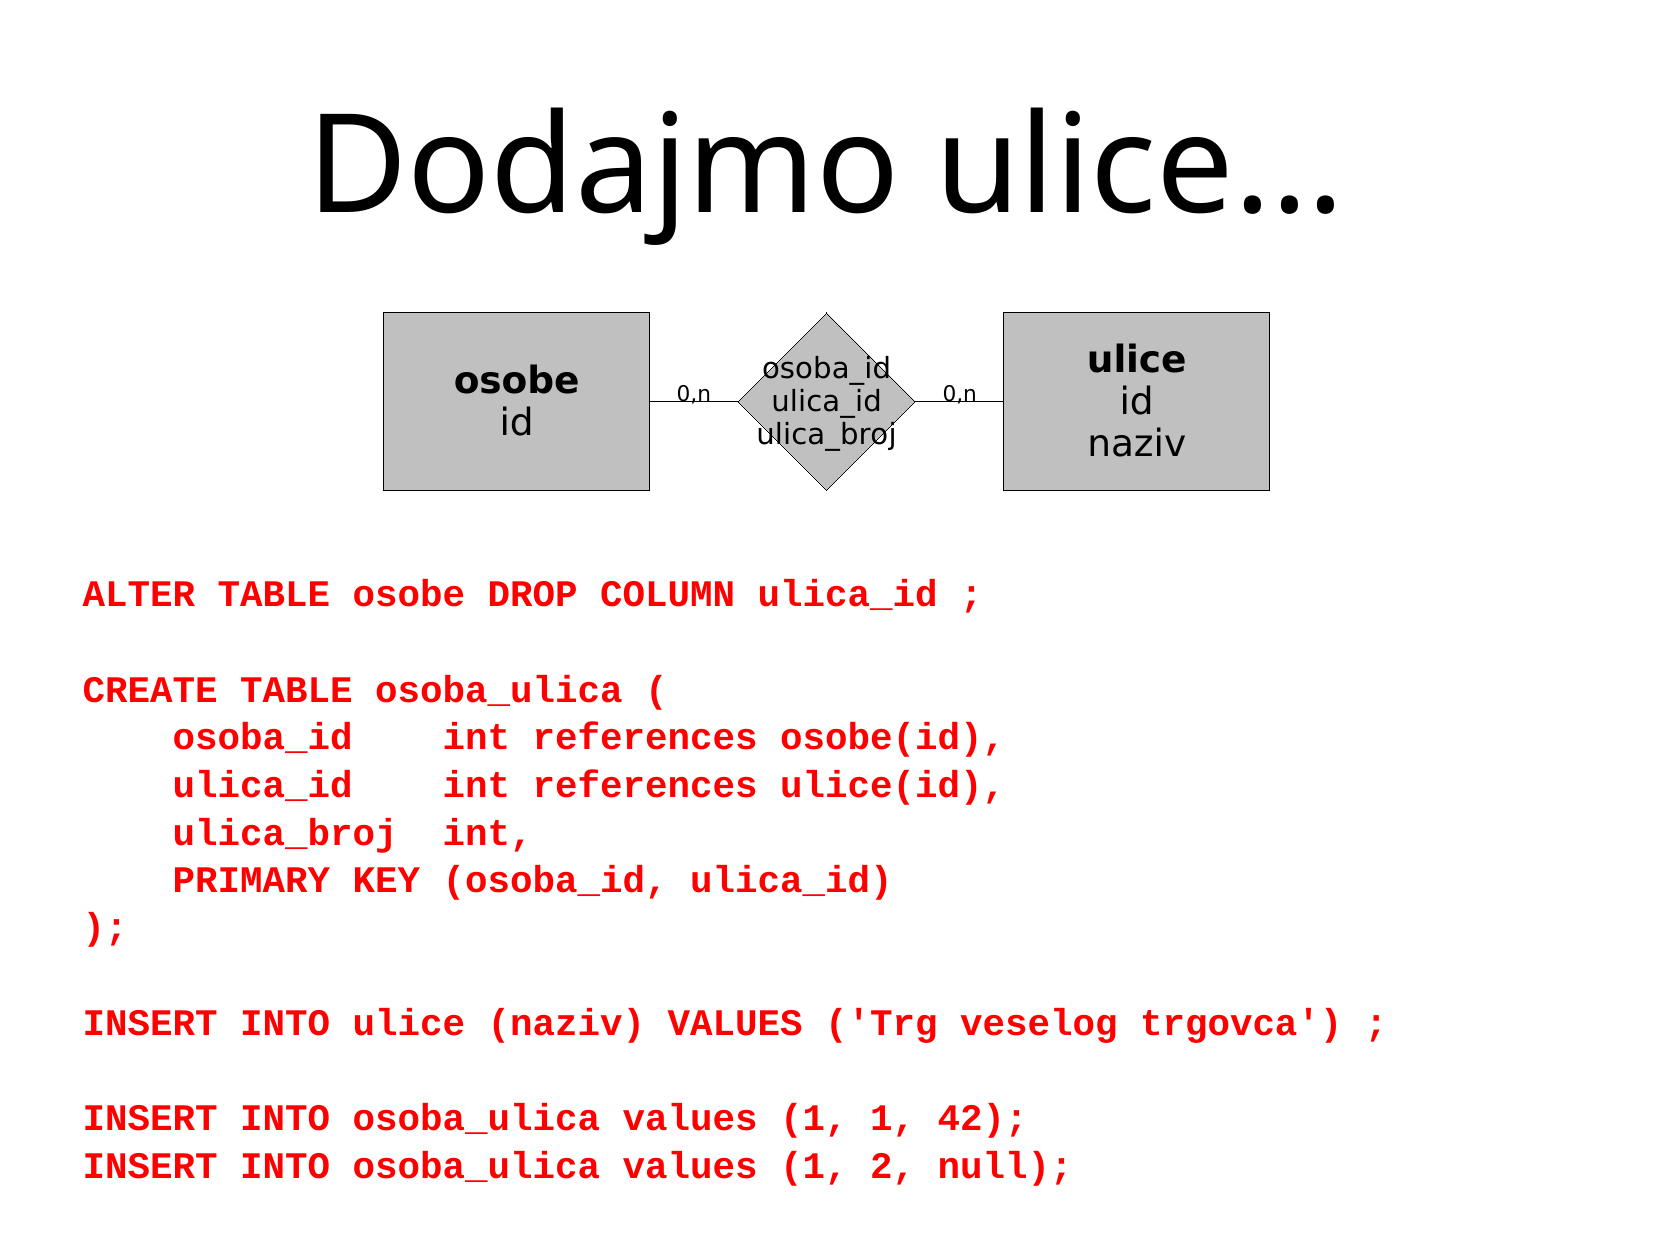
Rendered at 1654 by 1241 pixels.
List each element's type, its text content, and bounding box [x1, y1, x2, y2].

title Dodajmo ulice... [82, 0, 1571, 290]
list ALTER TABLE osobe DROP COLUMN ulica_id ; CREATE TABLE osoba_ulica ( osoba_id int references osobe(id), ulica_id int references ulice(id), ulica_broj int, PRIMARY KEY (osoba_id, ulica_id) ); INSERT INTO ulice (naziv) VALUES ('Trg veselog trgovca') ; INSERT INTO osoba_ulica values (1, 1, 42); INSERT INTO osoba_ulica values (1, 2, null); [82, 290, 1571, 1190]
